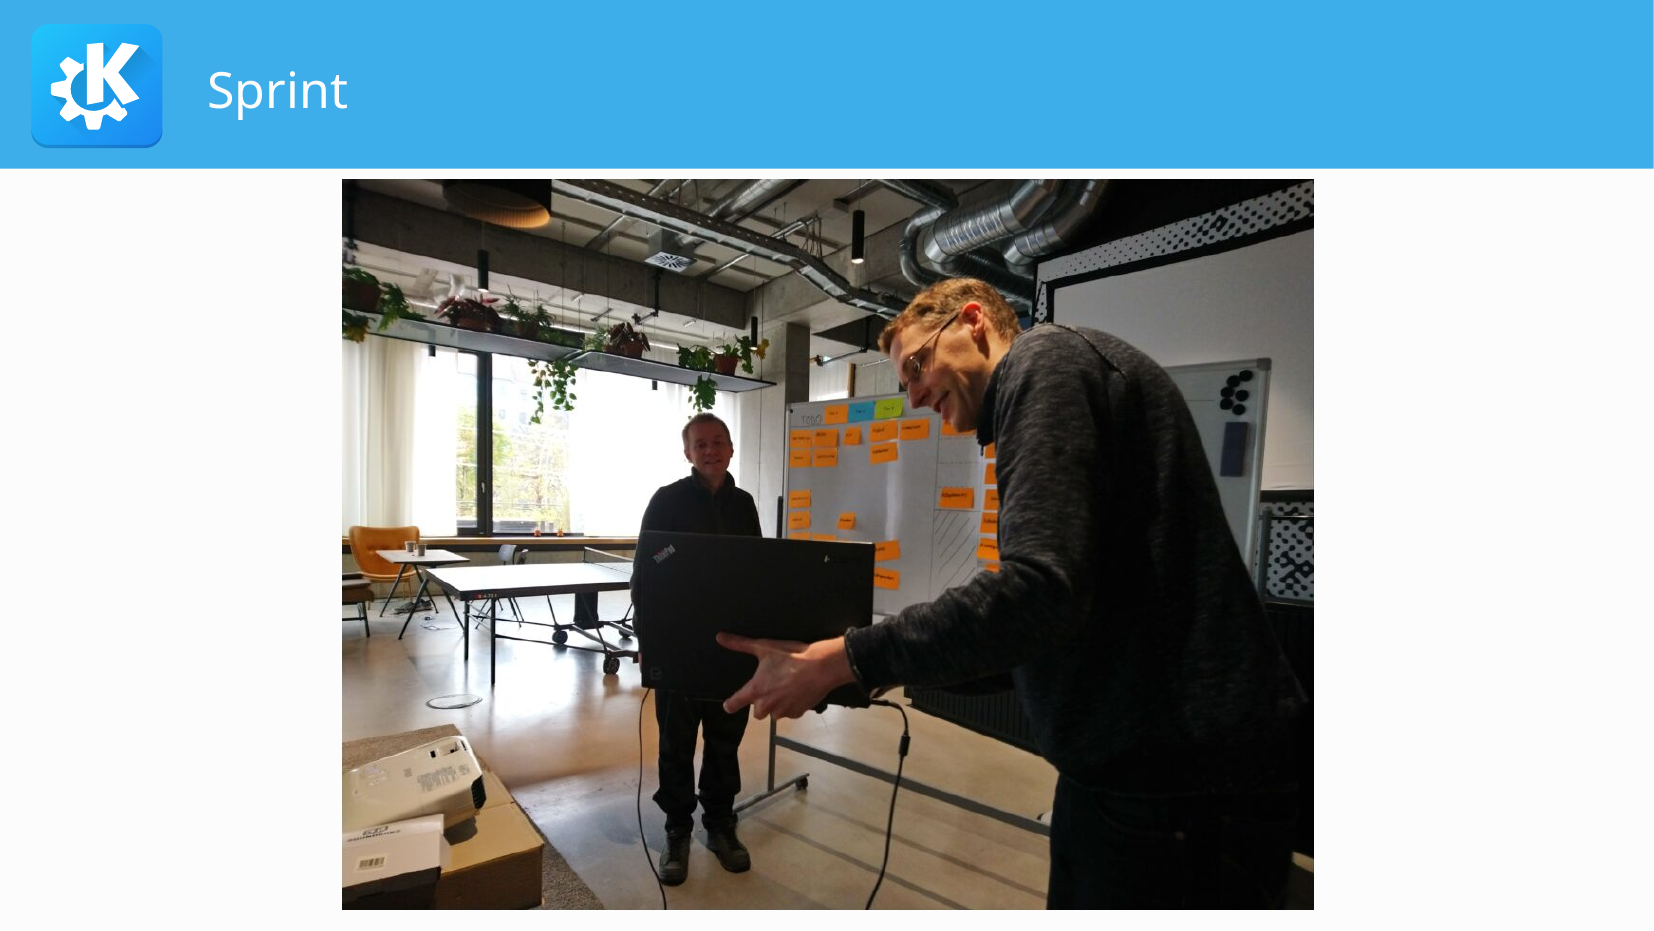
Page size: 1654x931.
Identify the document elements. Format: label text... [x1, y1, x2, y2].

title Sprint [207, 11, 1558, 167]
picture [342, 179, 1314, 910]
